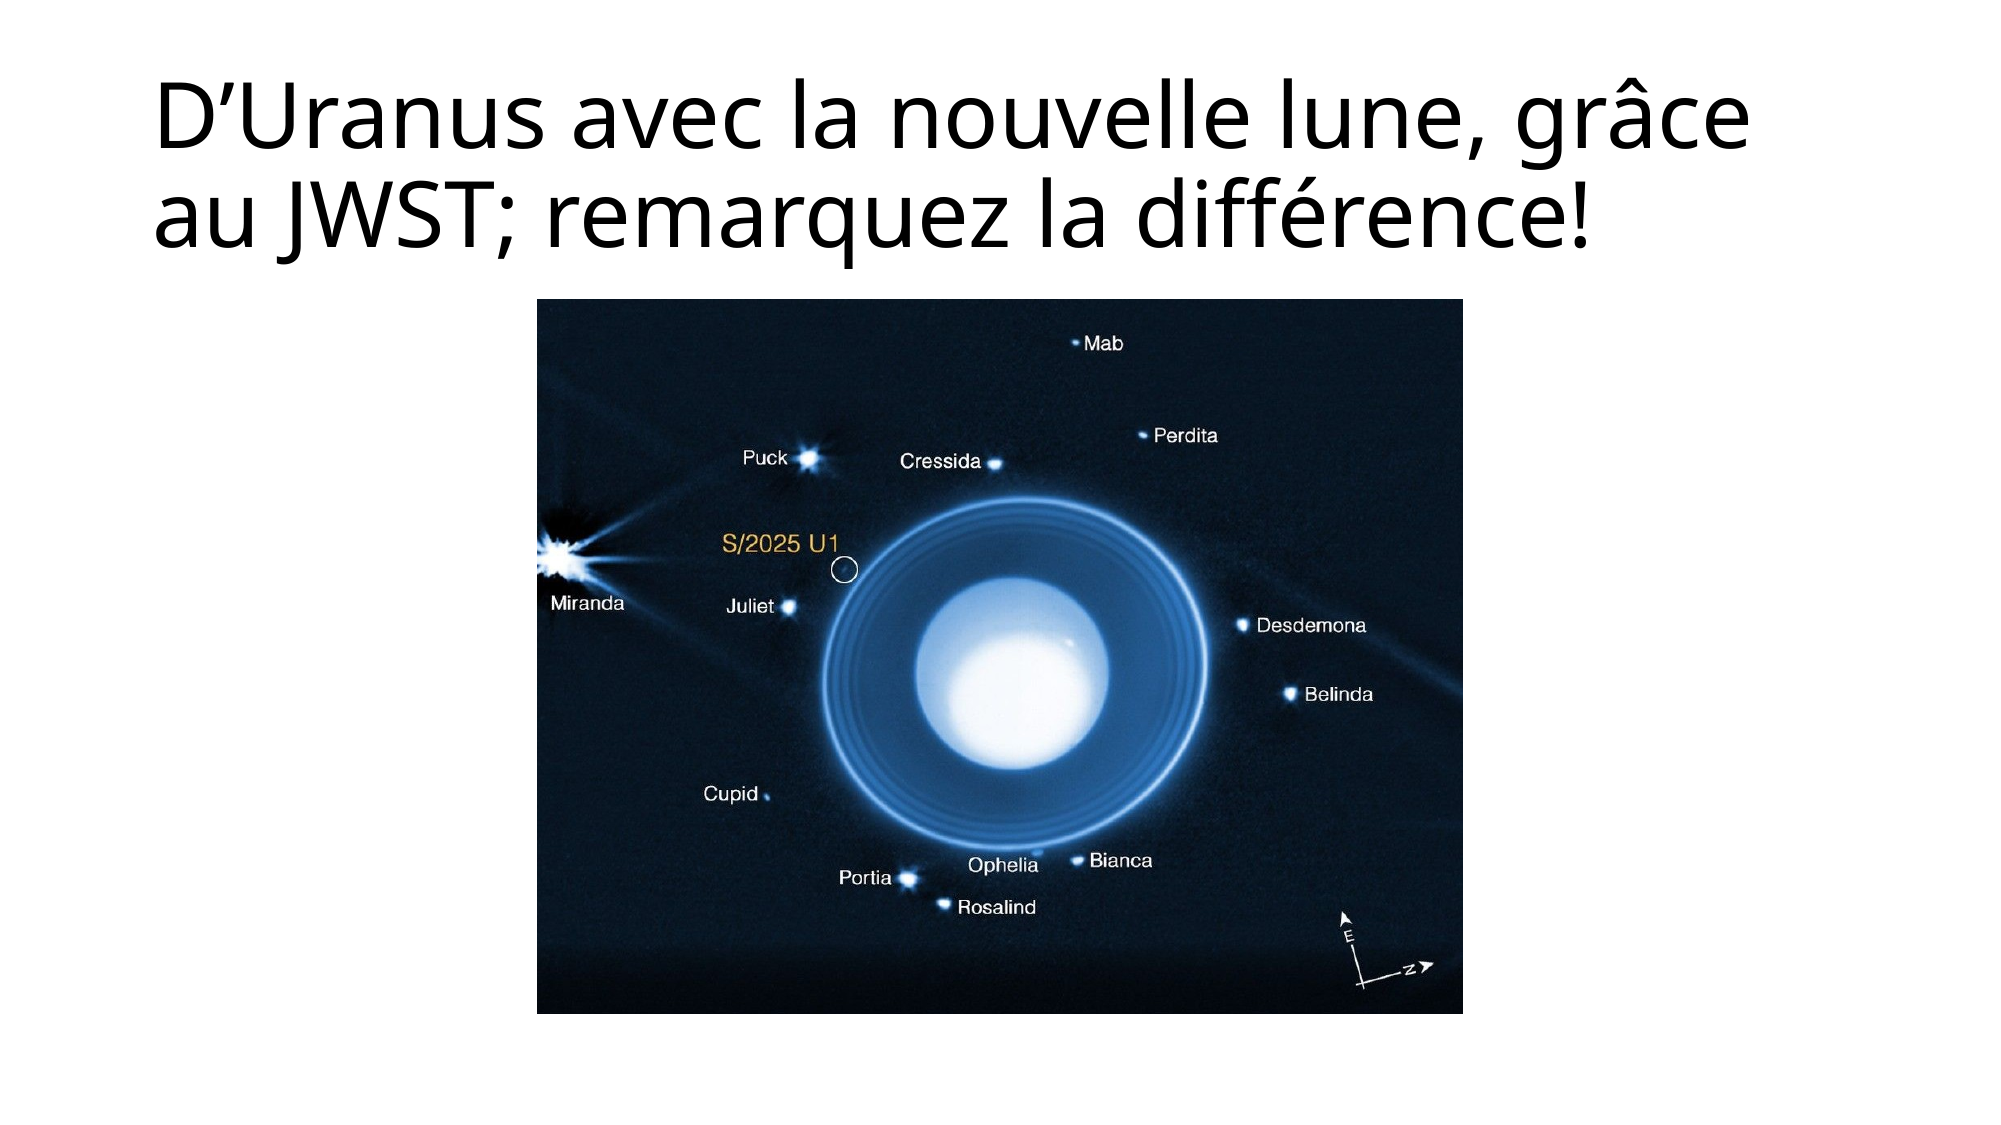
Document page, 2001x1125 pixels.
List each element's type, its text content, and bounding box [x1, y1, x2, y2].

picture [537, 299, 1463, 1014]
title D’Uranus avec la nouvelle lune, grâce au JWST; remarquez la différence! [137, 59, 1863, 278]
